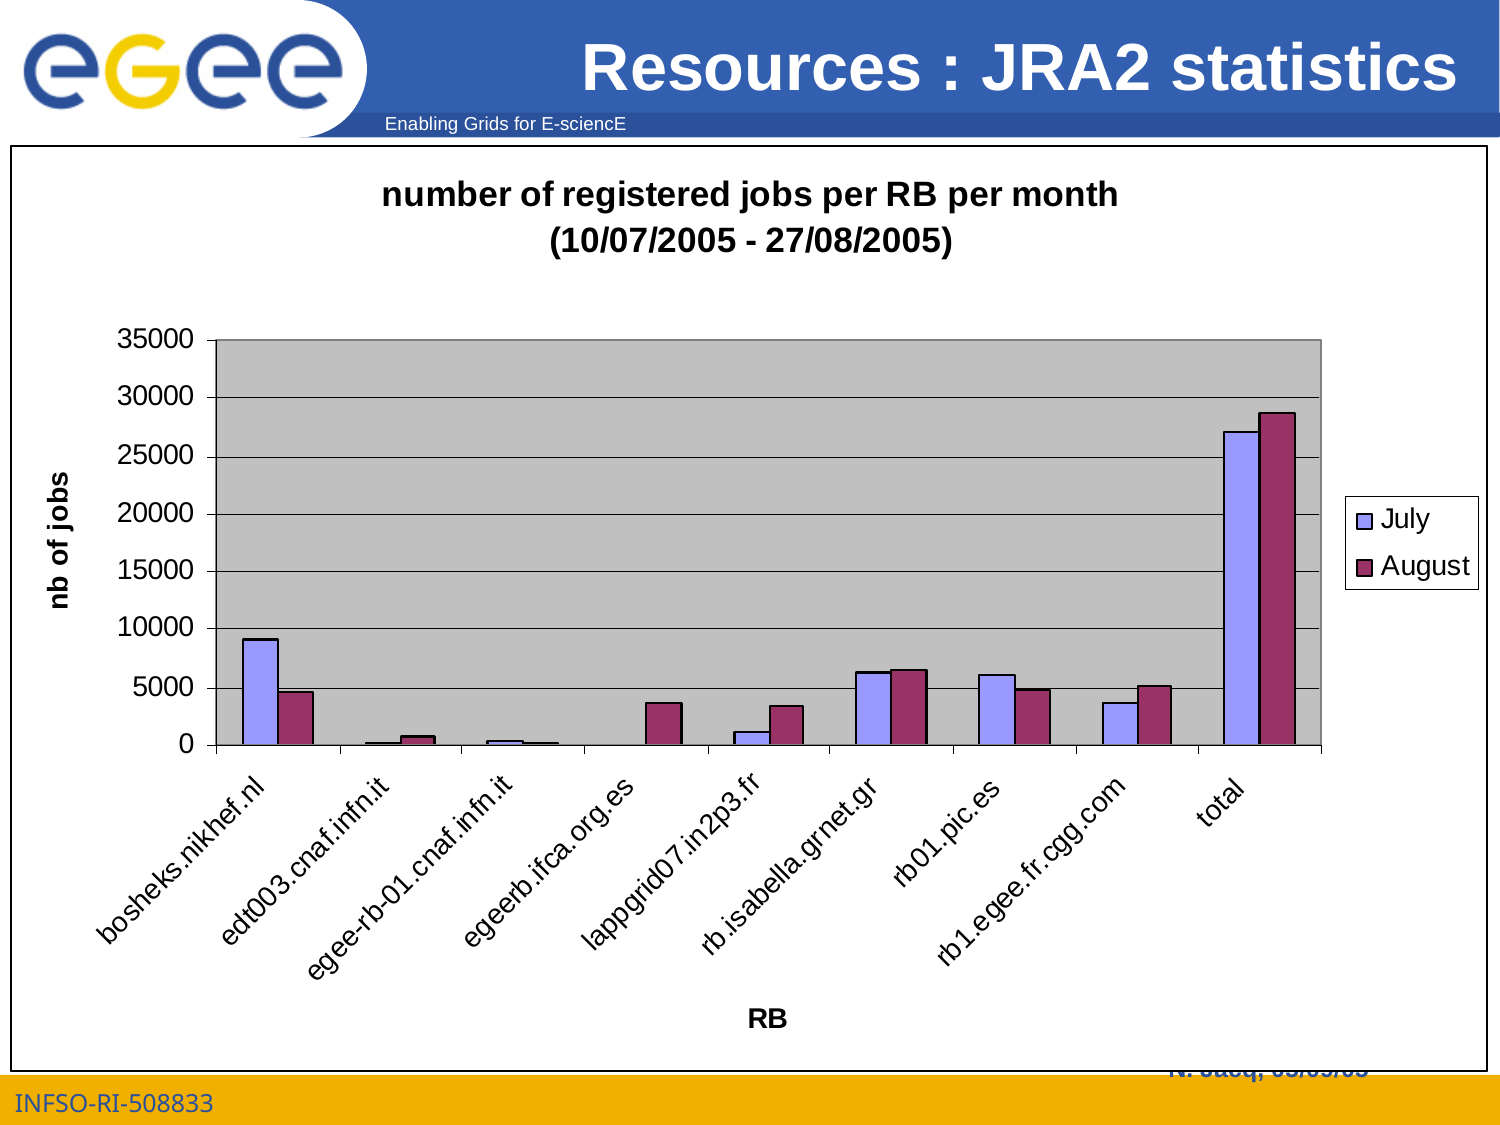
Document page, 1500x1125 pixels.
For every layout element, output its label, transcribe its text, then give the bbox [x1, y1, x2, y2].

picture [18, 30, 349, 112]
picture [0, 135, 1500, 1083]
title Resources : JRA2 statistics [369, 10, 1475, 124]
